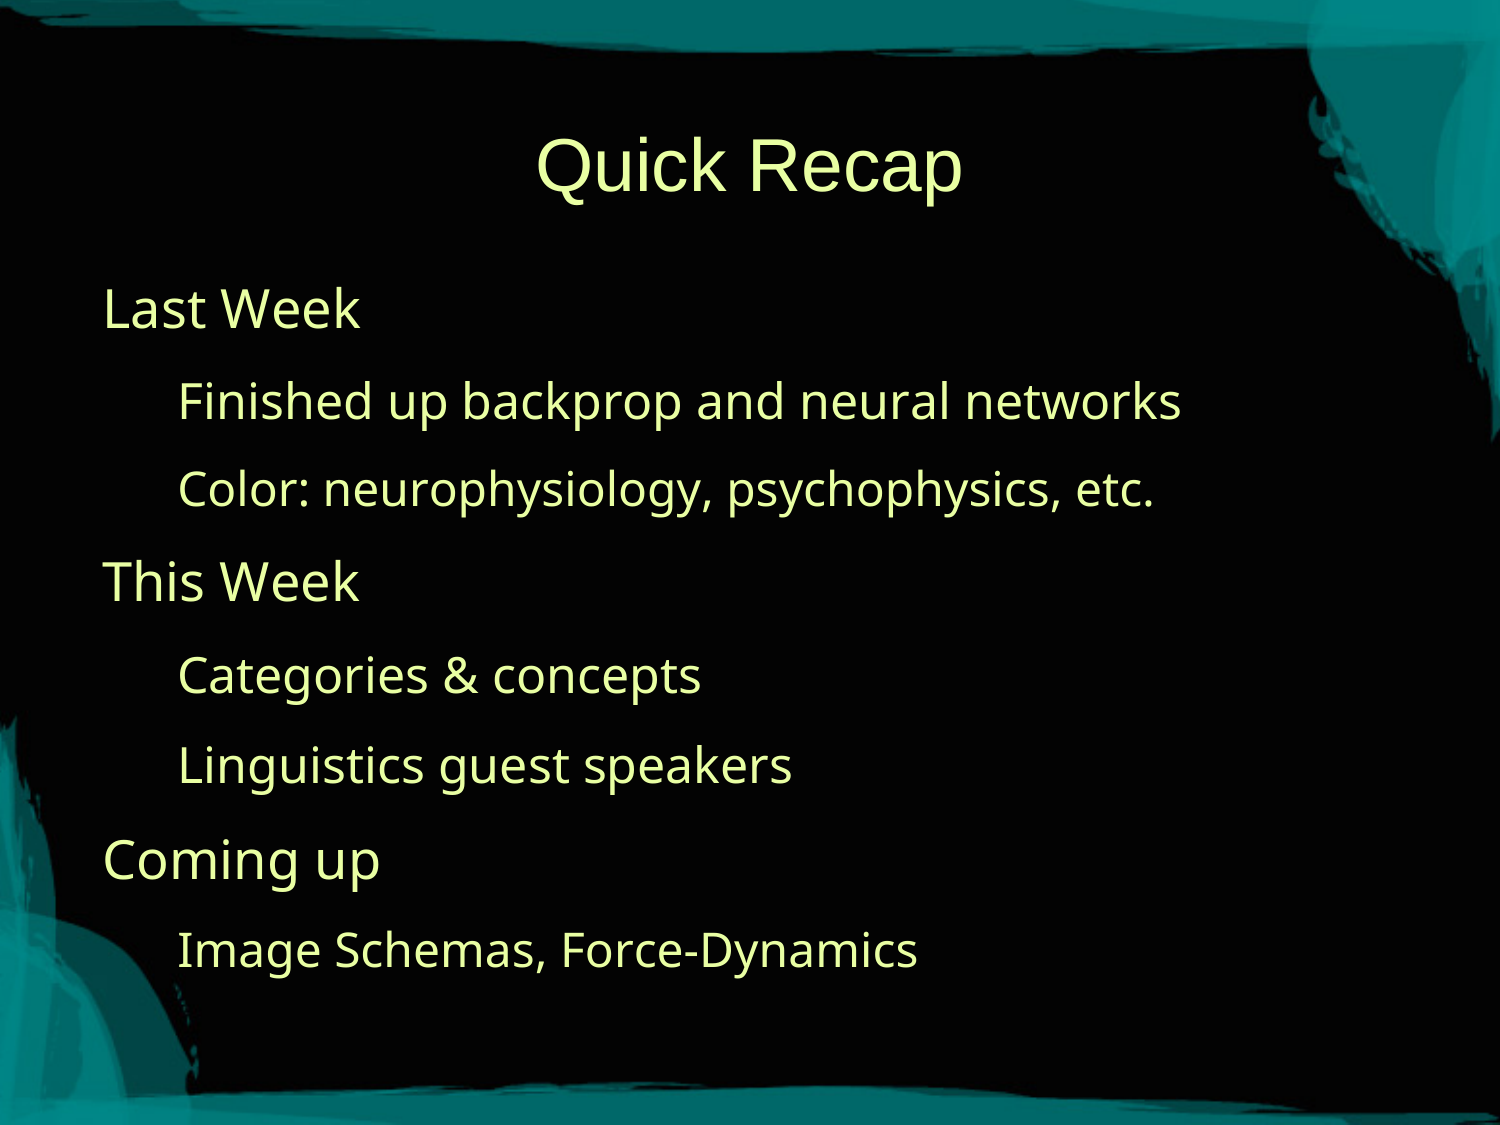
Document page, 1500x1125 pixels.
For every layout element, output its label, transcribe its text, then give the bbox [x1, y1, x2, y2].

list Last Week Finished up backprop and neural networks Color: neurophysiology, psychophysics, etc. This Week Categories & concepts Linguistics guest speakers Coming up Image Schemas, Force-Dynamics [87, 262, 1413, 1038]
picture [0, 0, 1500, 1125]
title Quick Recap [87, 69, 1413, 262]
